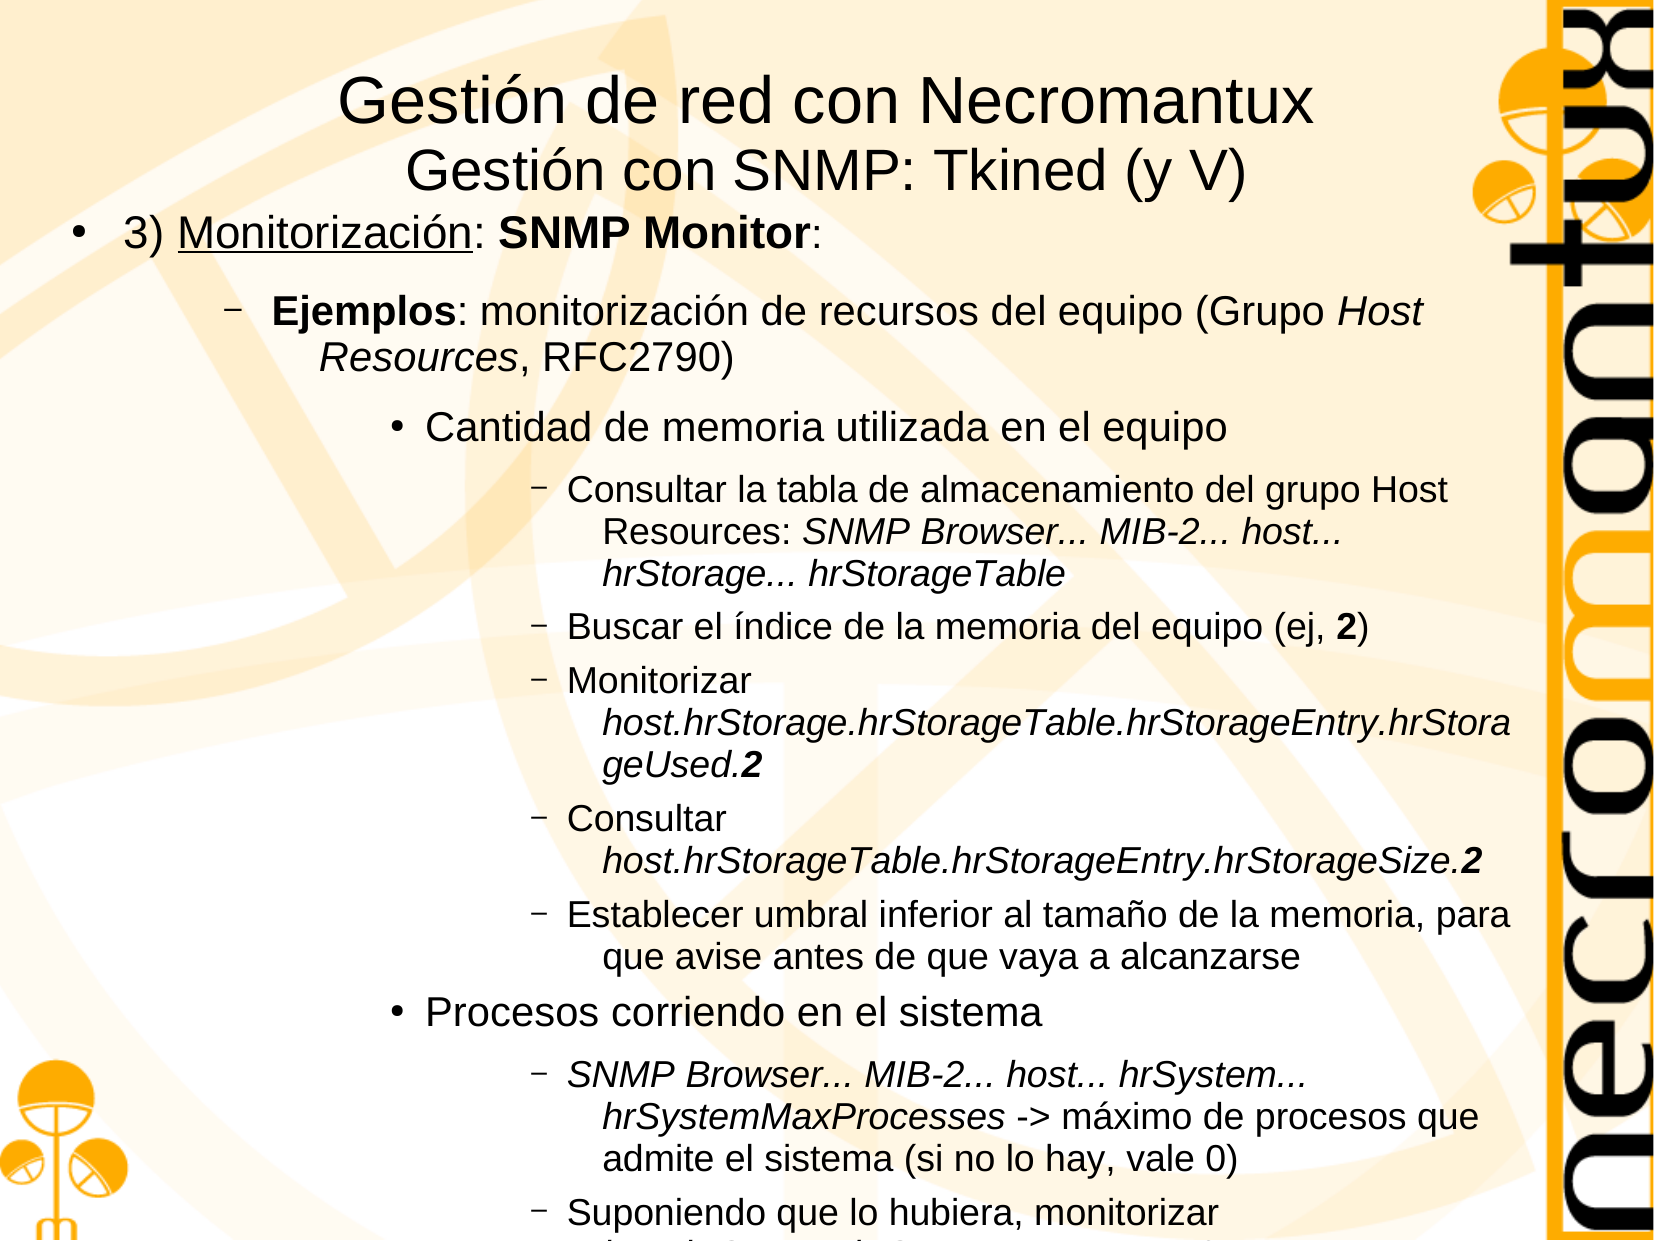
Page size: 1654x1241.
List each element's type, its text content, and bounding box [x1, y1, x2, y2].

title Gestión de red con Necromantux Gestión con SNMP: Tkined (y V) [82, 54, 1571, 211]
list 3) Monitorización: SNMP Monitor: Ejemplos: monitorización de recursos del equipo (Grupo Host Resources, RFC2790) Cantidad de memoria utilizada en el equipo Consultar la tabla de almacenamiento del grupo Host Resources: SNMP Browser... MIB-2... host... hrStorage... hrStorageTable Buscar el índice de la memoria del equipo (ej, 2) Monitorizar host.hrStorage.hrStorageTable.hrStorageEntry.hrStorageUsed.2 Consultar host.hrStorageTable.hrStorageEntry.hrStorageSize.2 Establecer umbral inferior al tamaño de la memoria, para que avise antes de que vaya a alcanzarse Procesos corriendo en el sistema SNMP Browser... MIB-2... host... hrSystem... hrSystemMaxProcesses -> máximo de procesos que admite el sistema (si no lo hay, vale 0) Suponiendo que lo hubiera, monitorizar host.hrSystem.hrSystemProcesses.0 Poner un umbral anterior al máximo de procesos que admite el sistema, para que nos avise antes de que se alcance [35, 206, 1512, 1241]
picture [0, 0, 1654, 1240]
